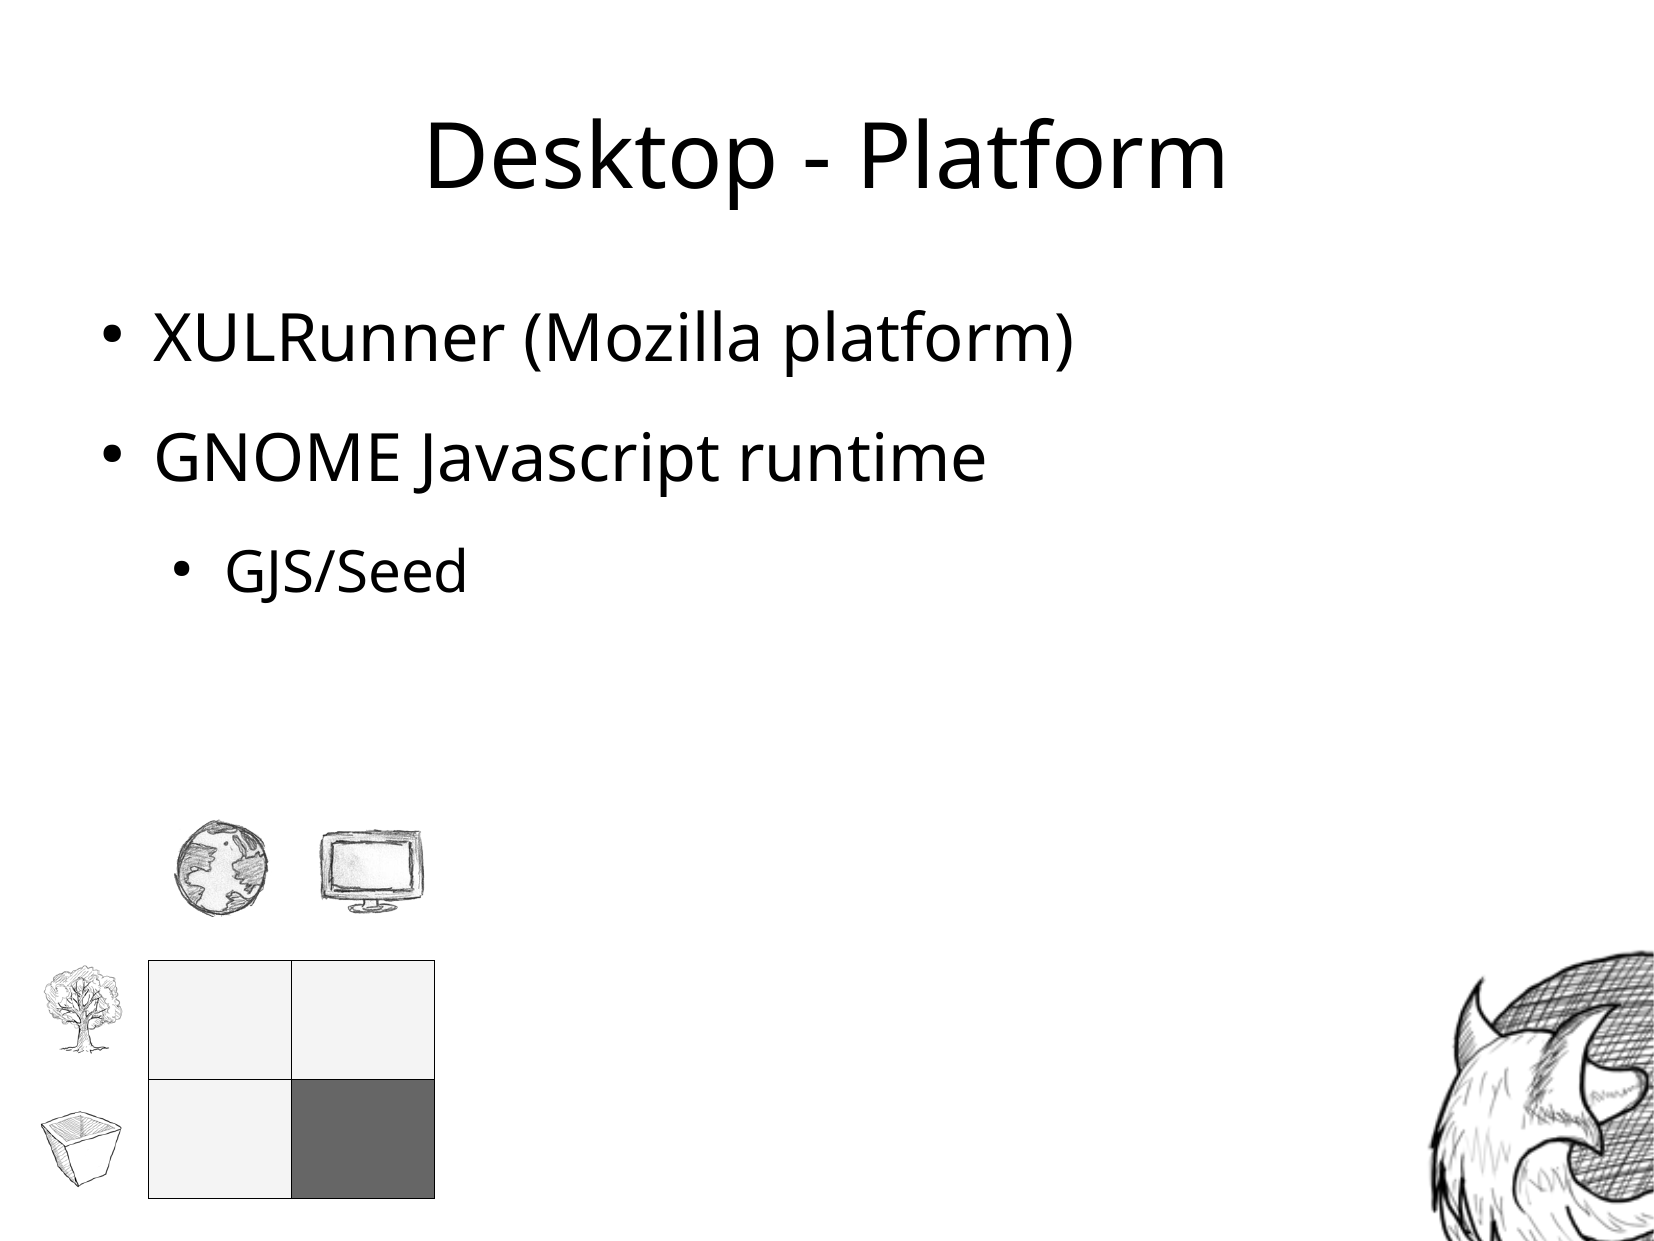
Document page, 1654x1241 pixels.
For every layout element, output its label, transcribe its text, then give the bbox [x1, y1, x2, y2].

picture [29, 960, 82, 1068]
picture [29, 1091, 138, 1199]
text_box [148, 1109, 435, 1199]
picture [1386, 915, 1654, 1241]
list XULRunner (Mozilla platform) GNOME Javascript runtime GJS/Seed [82, 290, 1571, 1109]
title Desktop - Platform [82, 49, 1571, 257]
